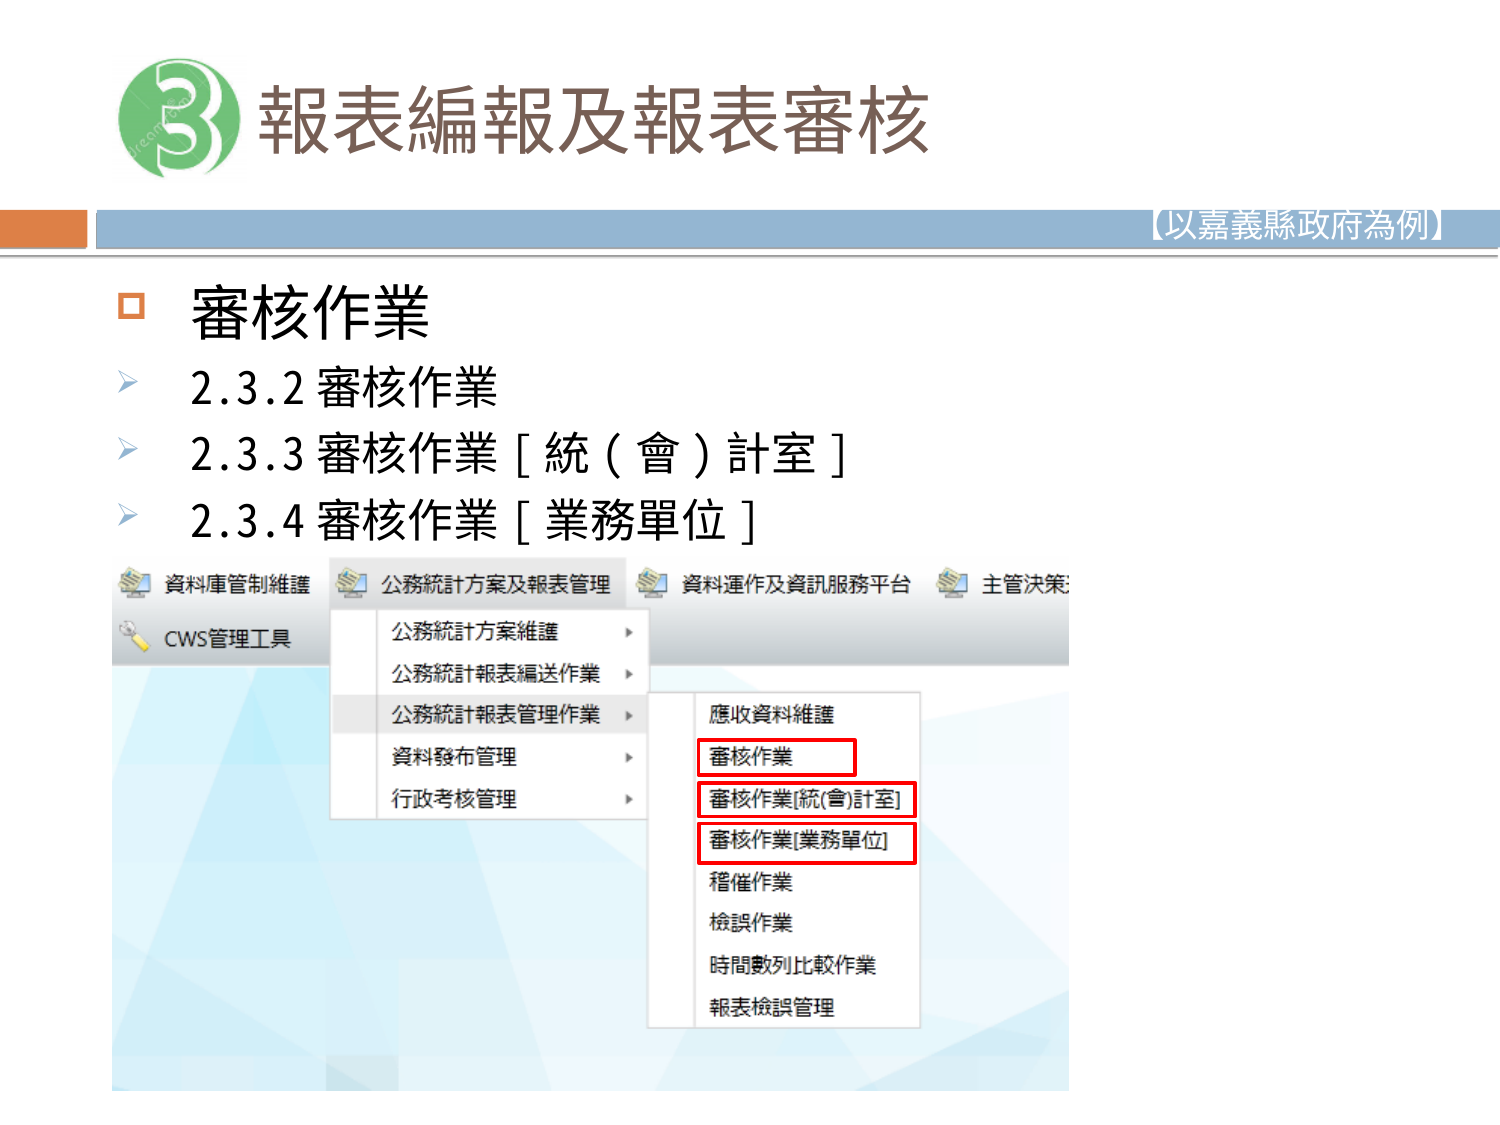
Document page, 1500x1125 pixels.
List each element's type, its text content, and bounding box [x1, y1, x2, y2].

text_box 【以嘉義縣政府為例】 [1116, 196, 1495, 252]
picture [112, 54, 247, 185]
picture [112, 1005, 1069, 1091]
text_box 報表編報及報表審核 [242, 37, 1034, 200]
list 審核作業 2.3.2審核作業 2.3.3審核作業[統(會)計室] 2.3.4審核作業[業務單位] [100, 267, 1438, 1005]
